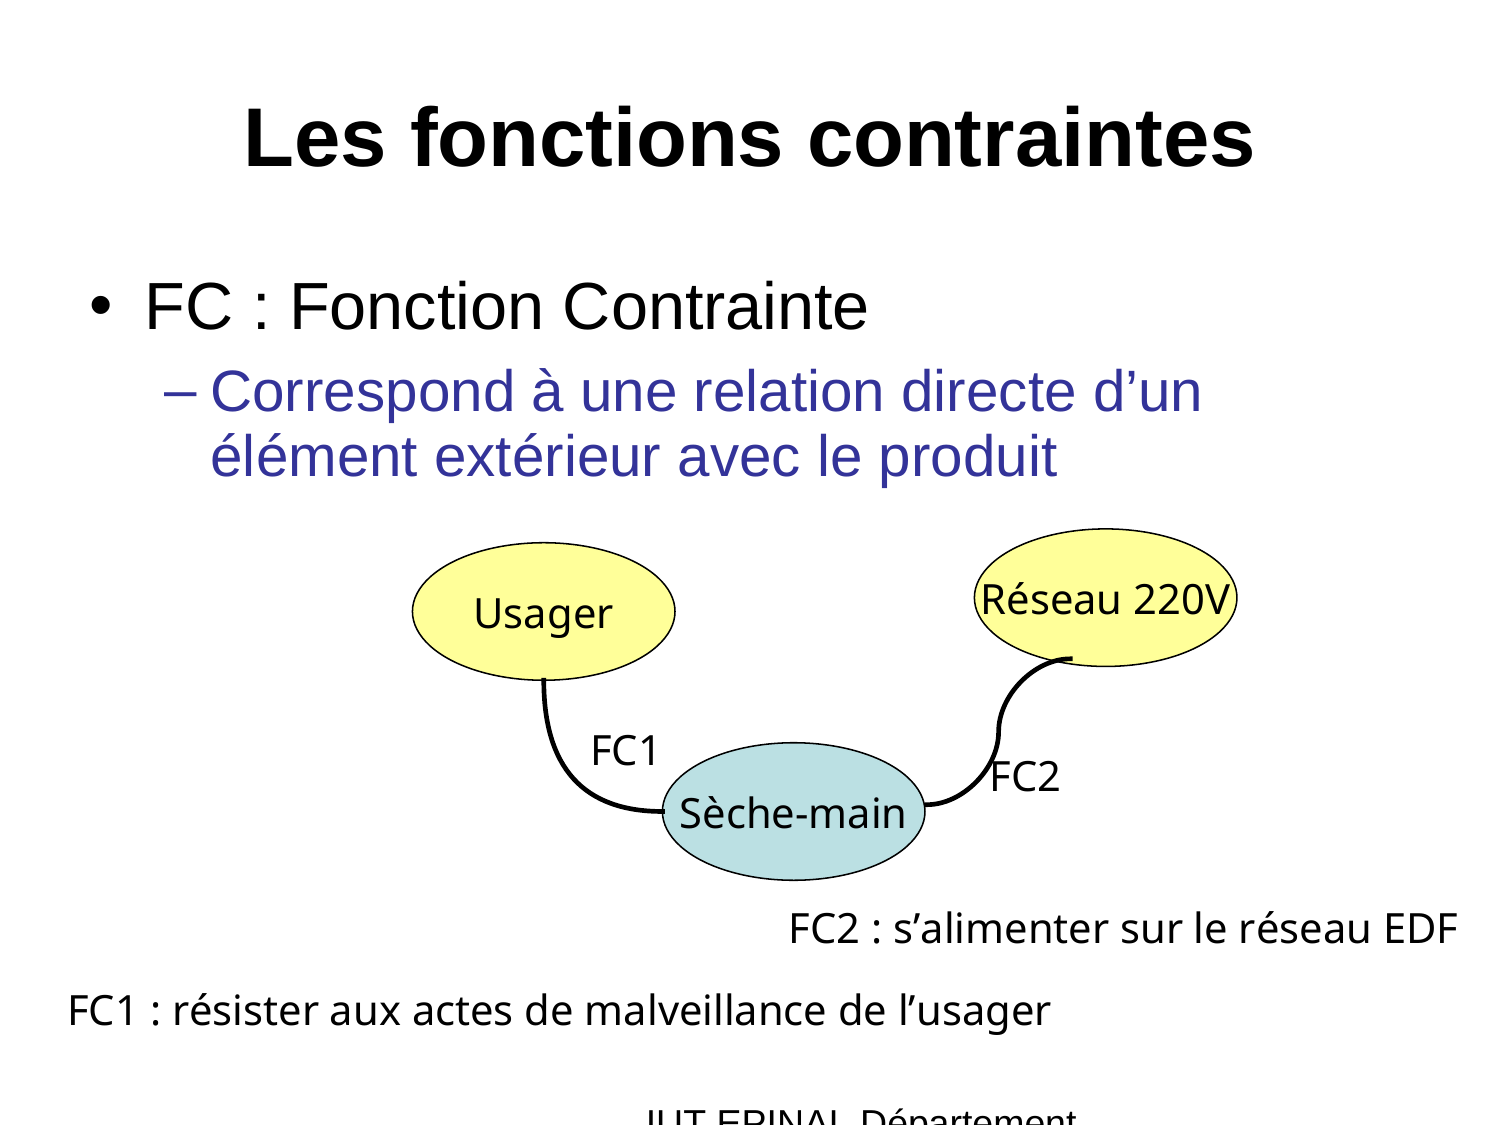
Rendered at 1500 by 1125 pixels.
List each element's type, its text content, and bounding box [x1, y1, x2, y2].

text_box FC2 [974, 741, 1077, 808]
text_box Sèche-main [662, 742, 925, 881]
text_box Réseau 220V [974, 528, 1237, 667]
text_box FC1 : résister aux actes de malveillance de l’usager [52, 976, 1068, 1043]
title Les fonctions contraintes [75, 45, 1426, 233]
text_box FC1 [575, 715, 678, 782]
text_box FC2 : s’alimenter sur le réseau EDF [773, 893, 1474, 960]
text_box Usager [412, 542, 676, 681]
list FC : Fonction Contrainte Correspond à une relation directe d’un élément extérieur avec le produit [75, 262, 1426, 1005]
